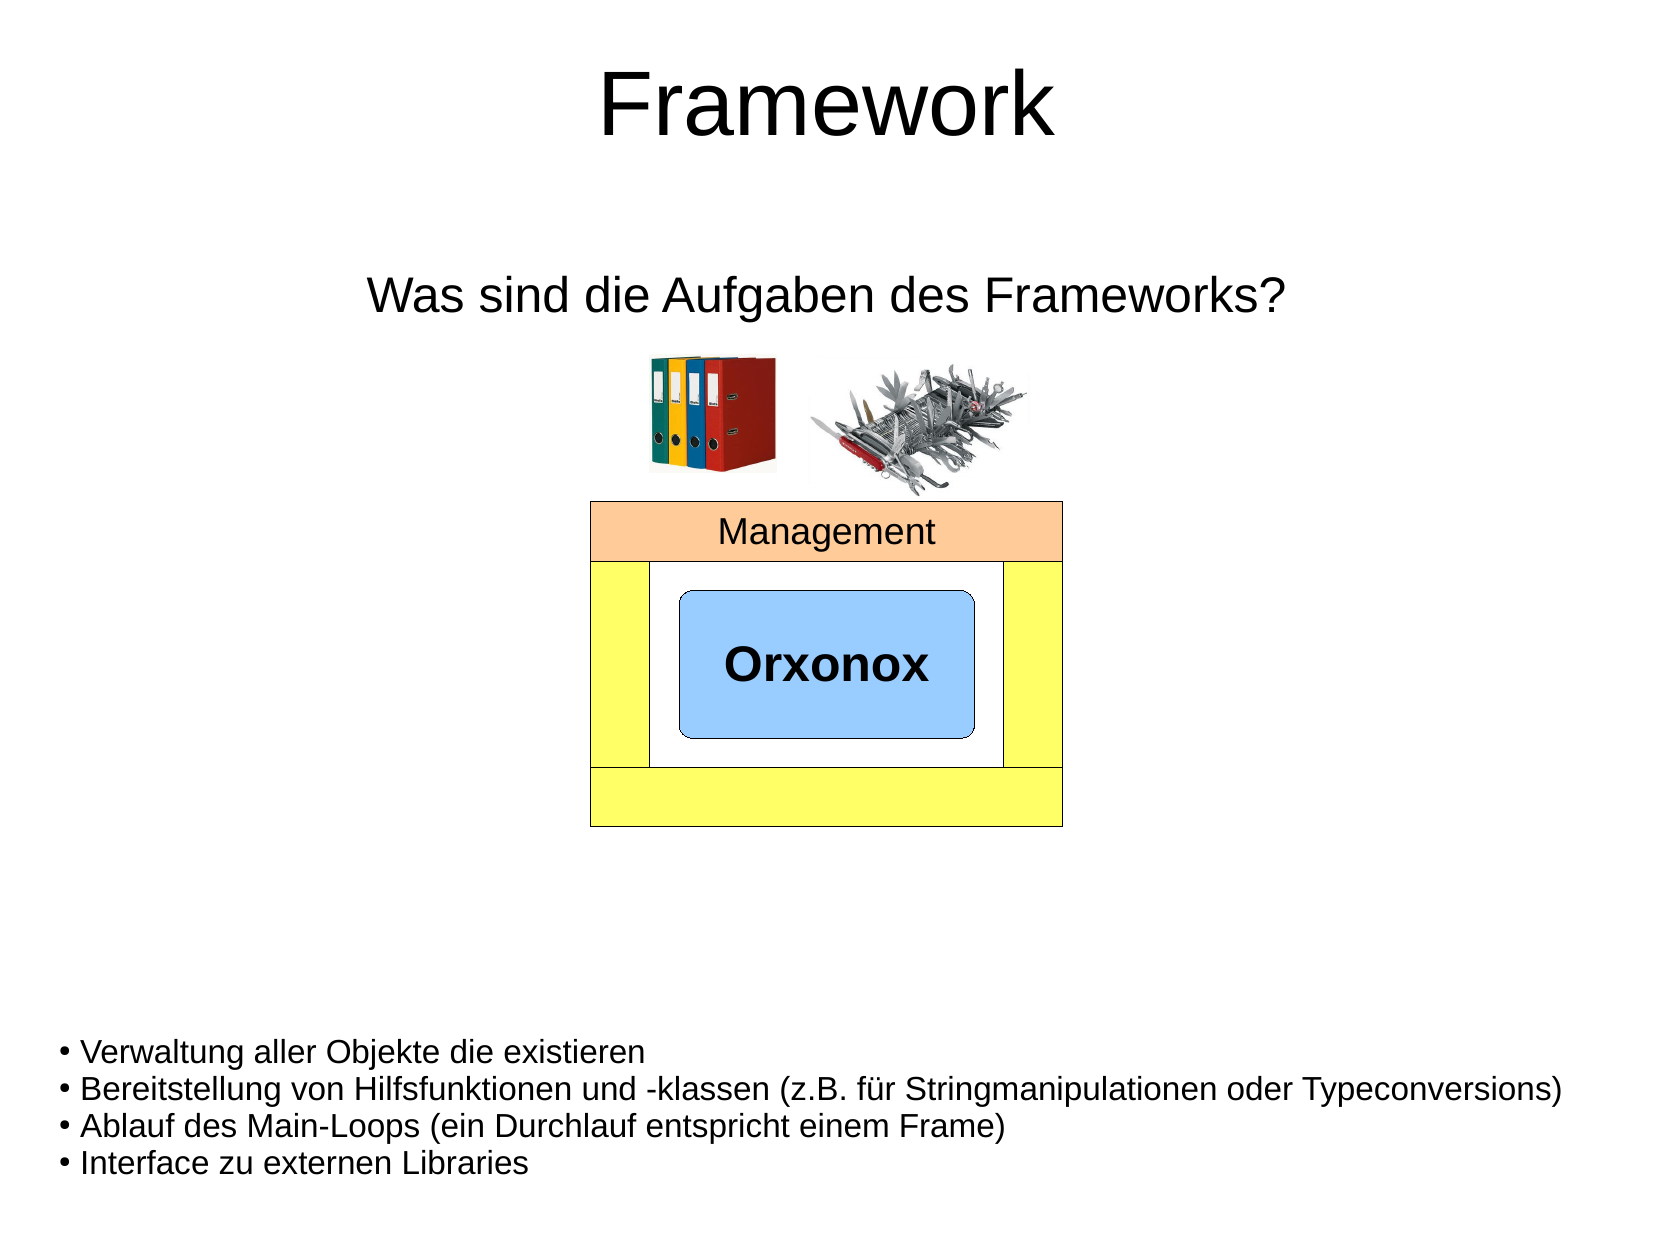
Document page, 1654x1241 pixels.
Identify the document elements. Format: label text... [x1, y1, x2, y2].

text_box Management [590, 501, 1063, 562]
title Framework [82, 0, 1571, 208]
picture [649, 354, 777, 473]
picture [807, 354, 1034, 500]
text_box Orxonox [679, 590, 975, 739]
text_box Verwaltung aller Objekte die existieren Bereitstellung von Hilfsfunktionen und -klassen (z.B. für Stringmanipulationen oder Typeconversions) Ablauf des Main-Loops (ein Durchlauf entspricht einem Frame) Interface zu externen Libraries [59, 1033, 1595, 1183]
subtitle Was sind die Aufgaben des Frameworks? [82, 265, 1571, 325]
text_box [590, 561, 1063, 827]
